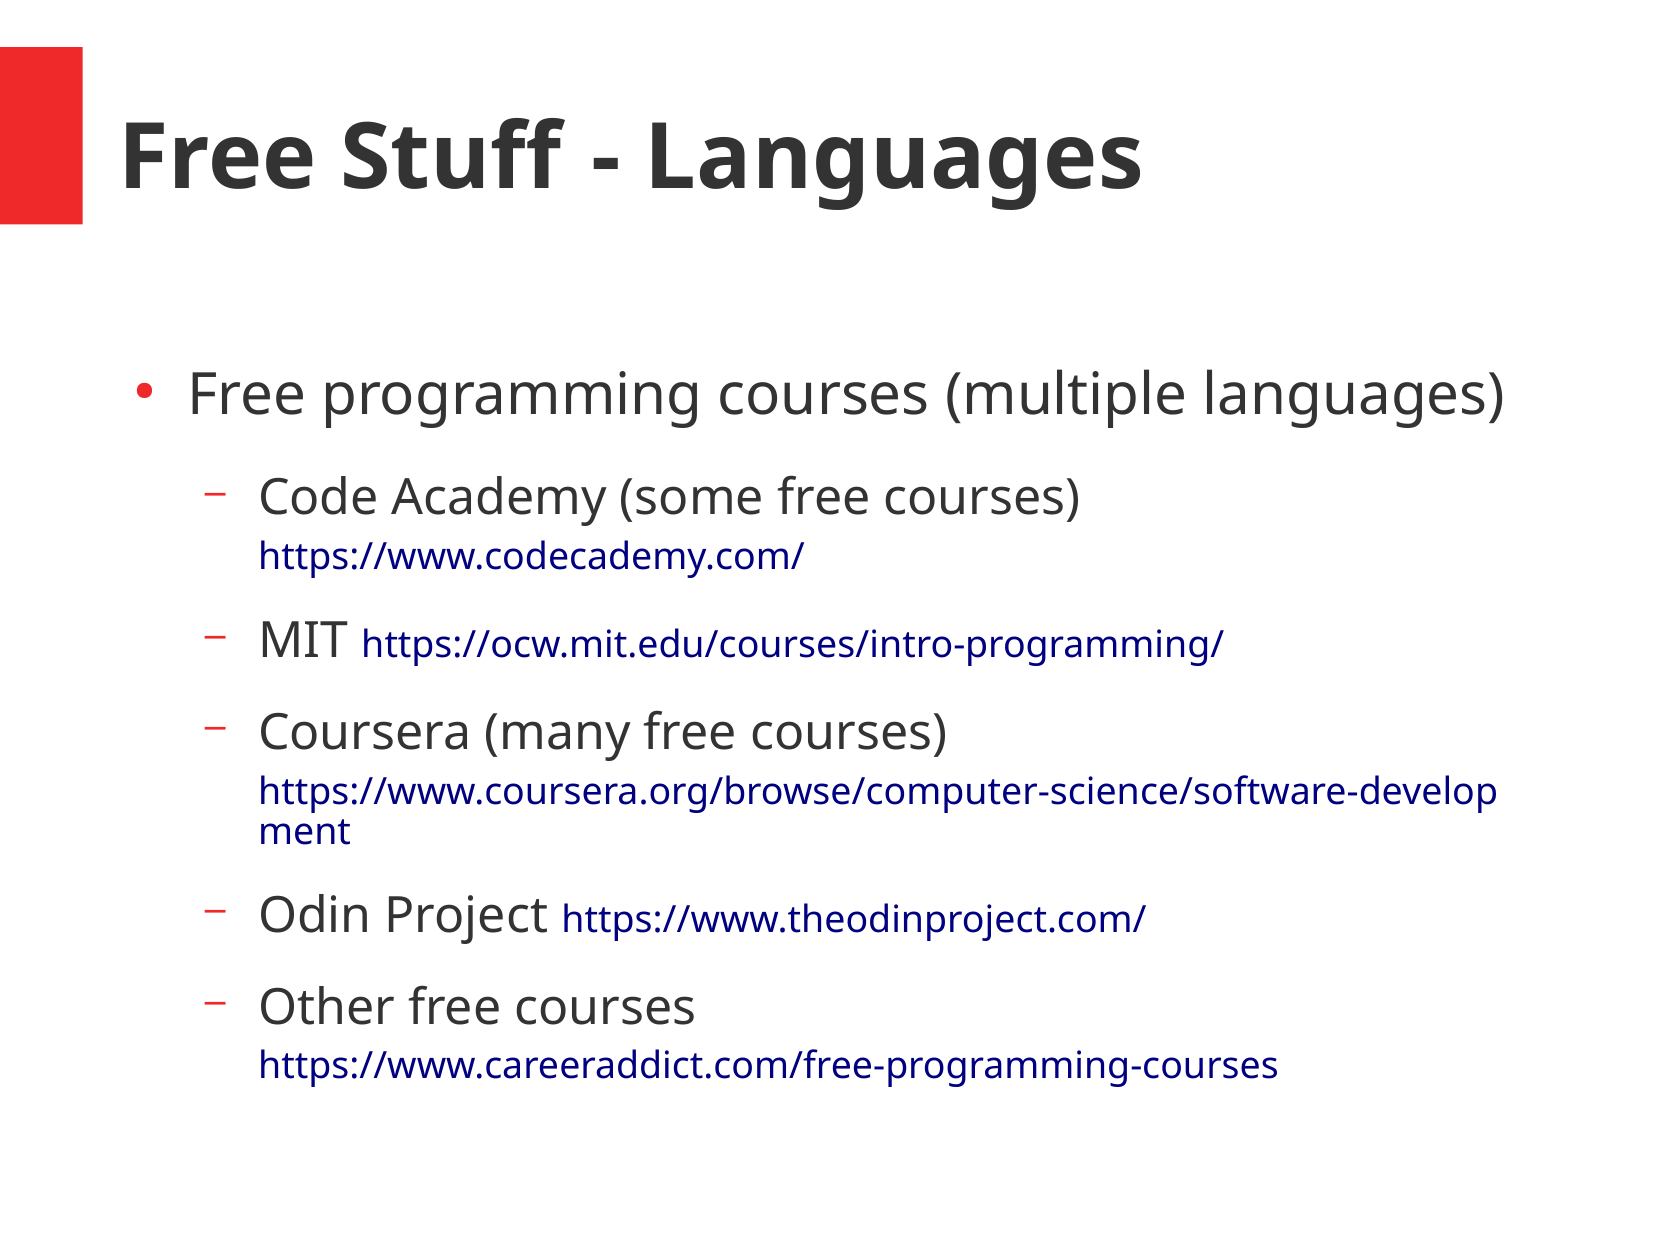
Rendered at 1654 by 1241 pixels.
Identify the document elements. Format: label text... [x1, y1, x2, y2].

title Free Stuff - Languages [118, 49, 1571, 257]
list Free programming courses (multiple languages) Code Academy (some free courses)https://www.codecademy.com/ MIT https://ocw.mit.edu/courses/intro-programming/ Coursera (many free courses) https://www.coursera.org/browse/computer-science/software-development Odin Project https://www.theodinproject.com/ Other free courses https://www.careeraddict.com/free-programming-courses [116, 352, 1534, 1072]
